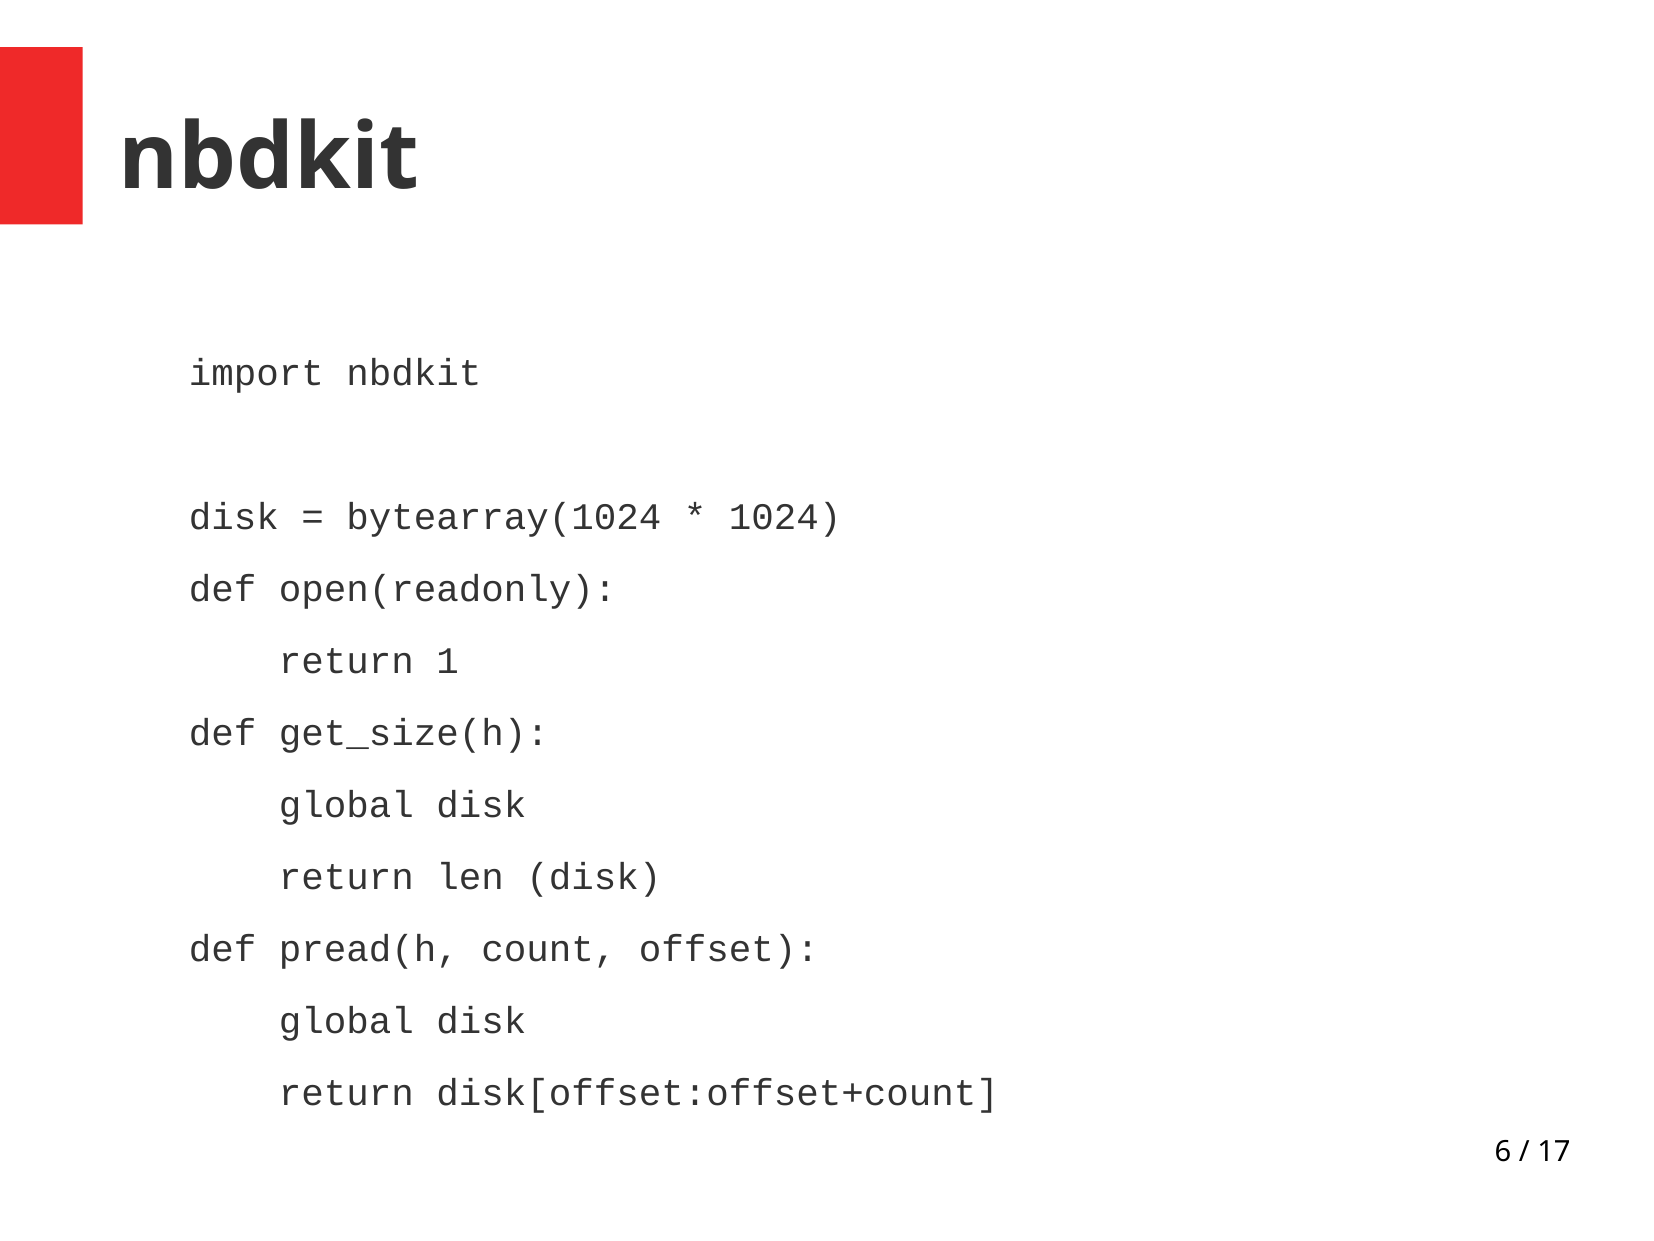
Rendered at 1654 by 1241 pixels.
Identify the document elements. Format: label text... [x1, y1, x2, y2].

title nbdkit [118, 49, 1571, 257]
text_box [118, 354, 1536, 1074]
